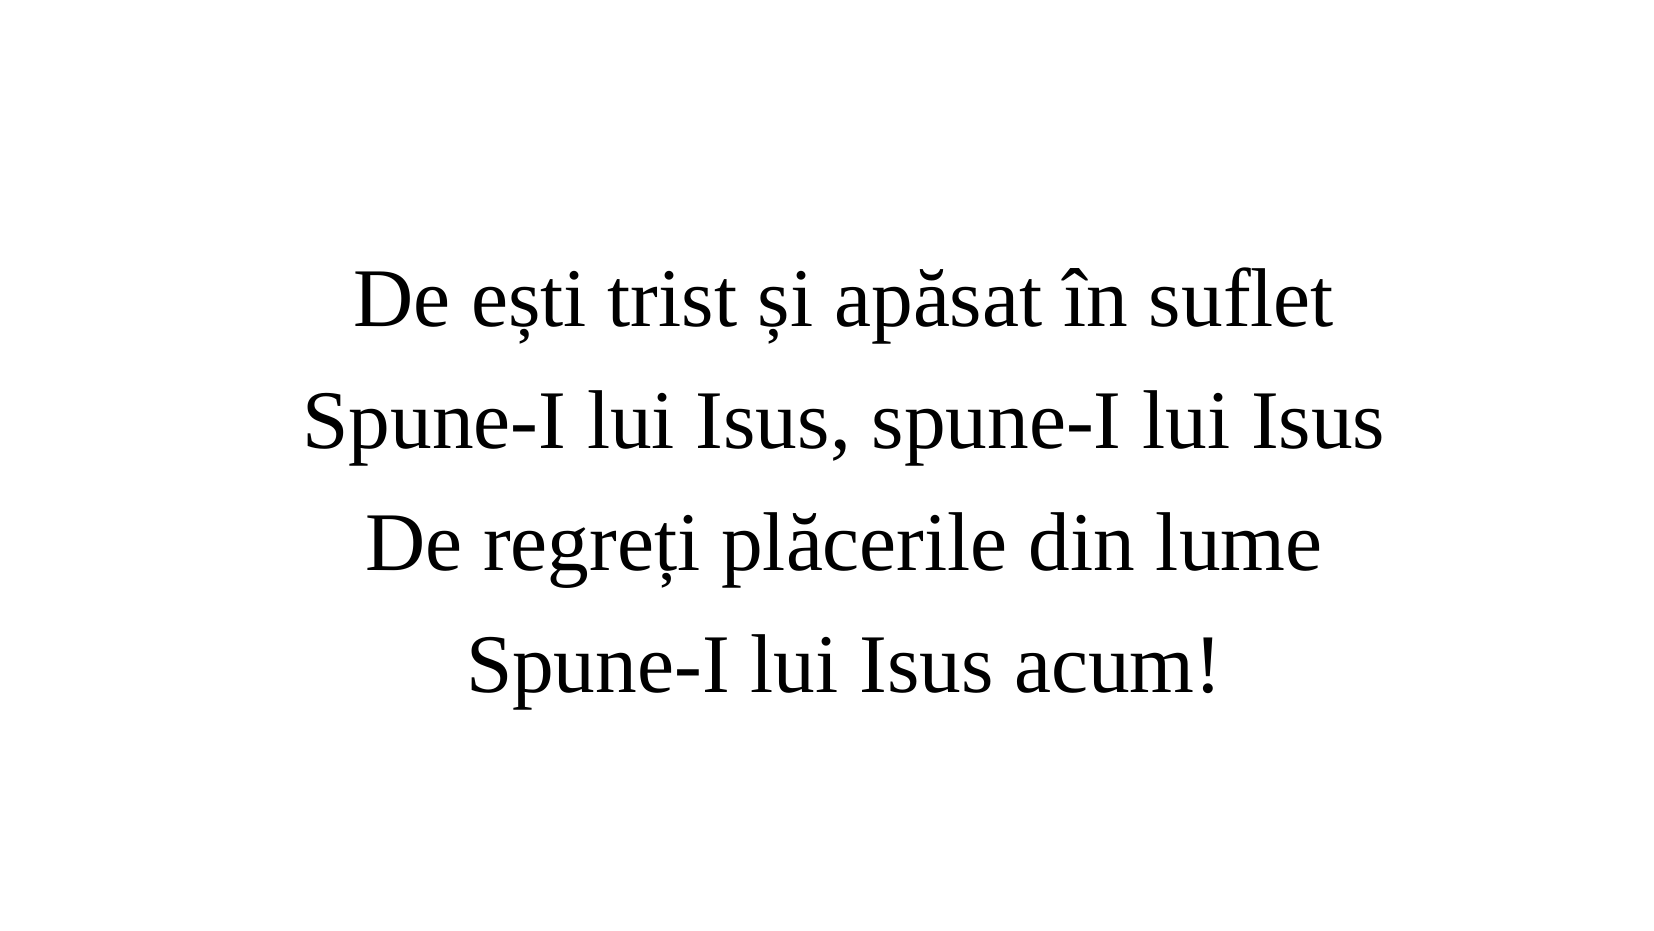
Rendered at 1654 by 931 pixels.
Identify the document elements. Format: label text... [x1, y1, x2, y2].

subtitle De ești trist și apăsat în suflet Spune-I lui Isus, spune-I lui Isus De regreți plăcerile din lume Spune-I lui Isus acum! [153, 239, 1536, 713]
